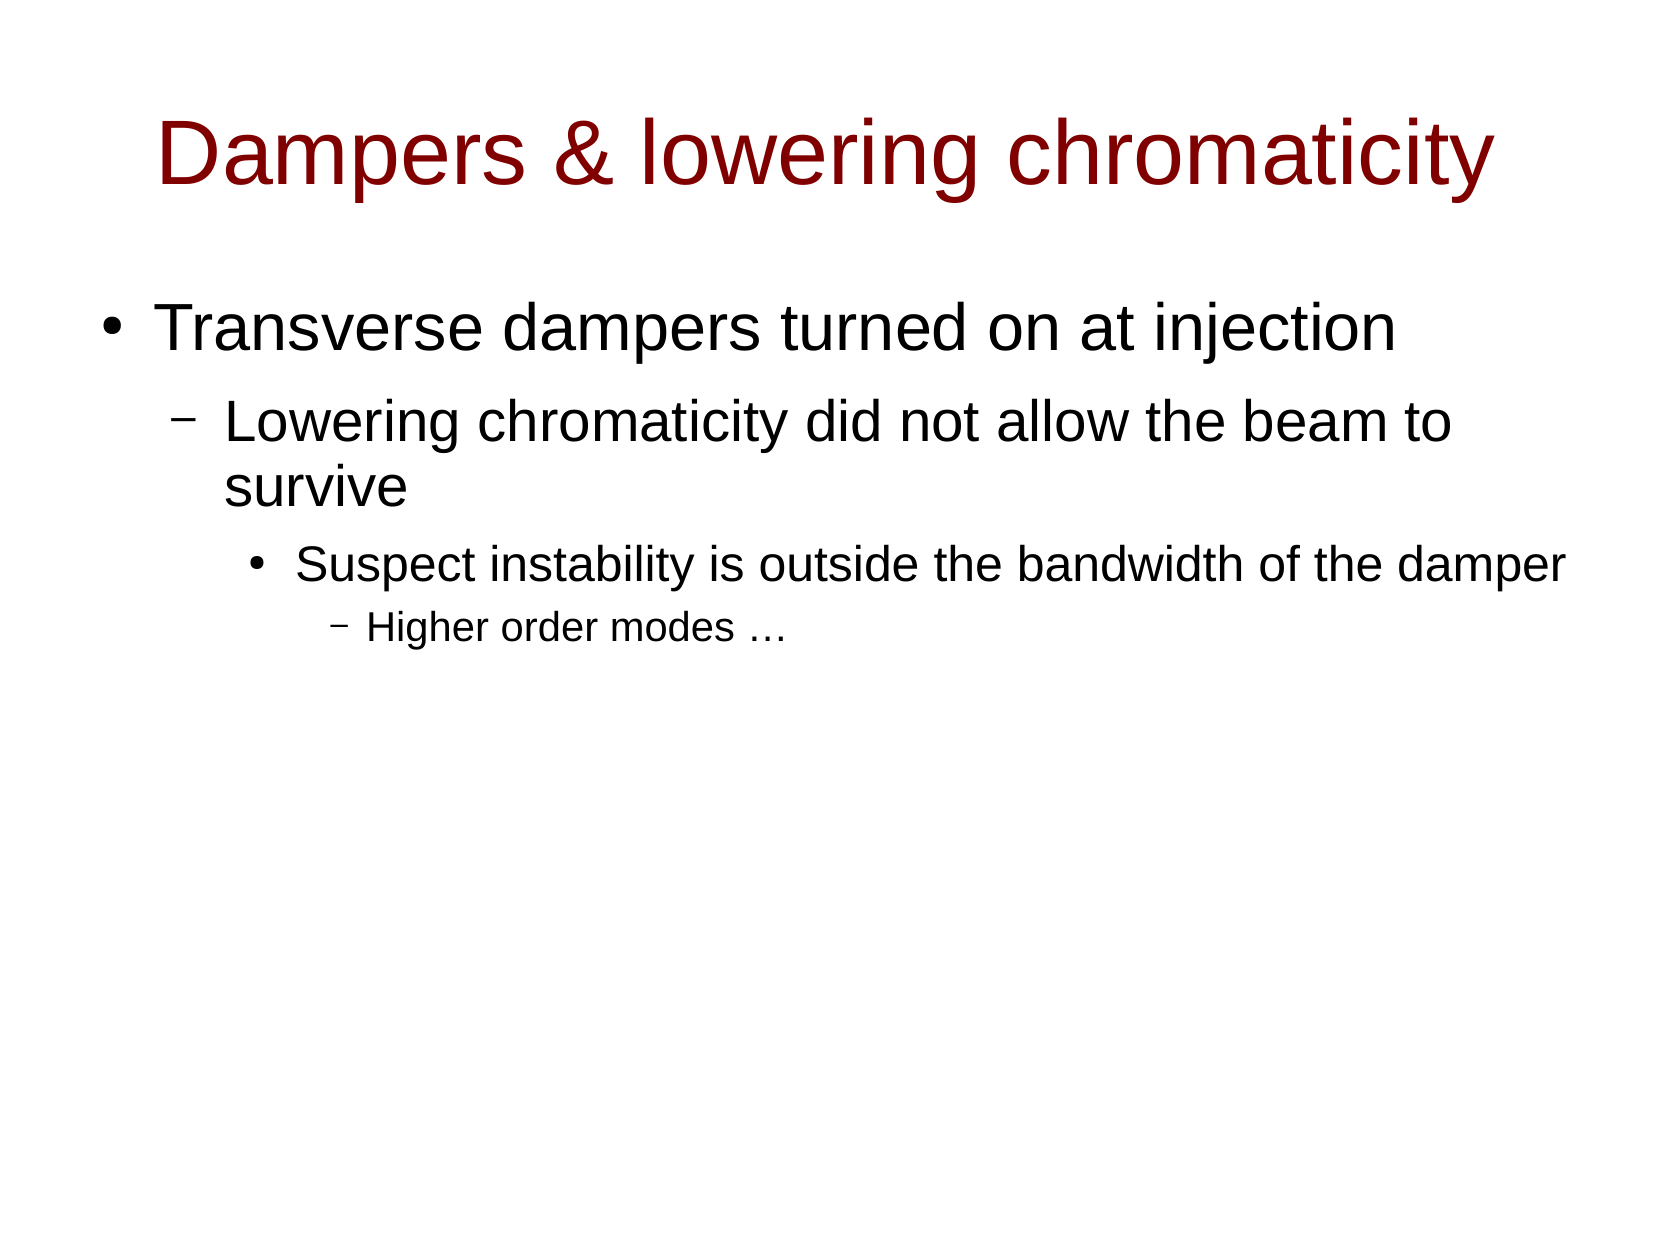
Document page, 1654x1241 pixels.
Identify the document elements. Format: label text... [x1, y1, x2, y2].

list Transverse dampers turned on at injection Lowering chromaticity did not allow the beam to survive Suspect instability is outside the bandwidth of the damper Higher order modes … [82, 290, 1571, 1010]
title Dampers & lowering chromaticity [82, 49, 1571, 257]
